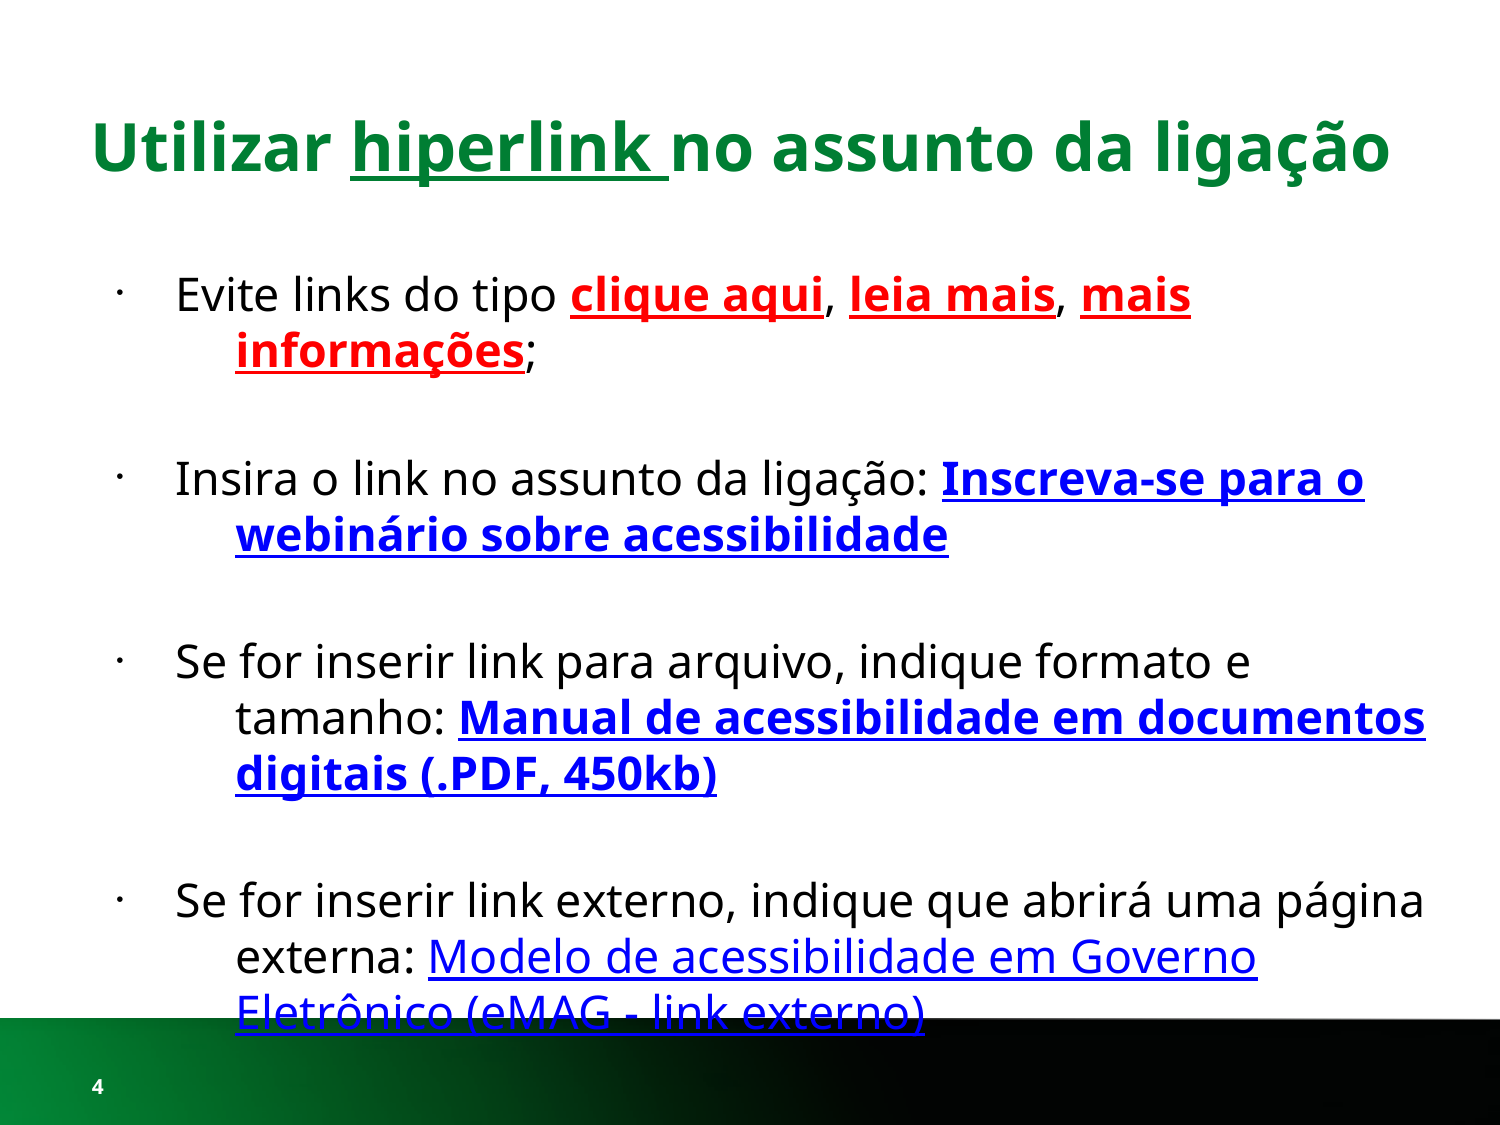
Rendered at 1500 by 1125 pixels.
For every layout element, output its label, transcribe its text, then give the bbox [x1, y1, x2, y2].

list Evite links do tipo clique aqui, leia mais, mais informações; Insira o link no assunto da ligação: Inscreva-se para o webinário sobre acessibilidade Se for inserir link para arquivo, indique formato e tamanho: Manual de acessibilidade em documentos digitais (.PDF, 450kb) Se for inserir link externo, indique que abrirá uma página externa: Modelo de acessibilidade em Governo Eletrônico (eMAG - link externo) [75, 257, 1452, 1054]
picture [0, 1018, 1500, 1125]
title Utilizar hiperlink no assunto da ligação [75, 44, 1426, 233]
